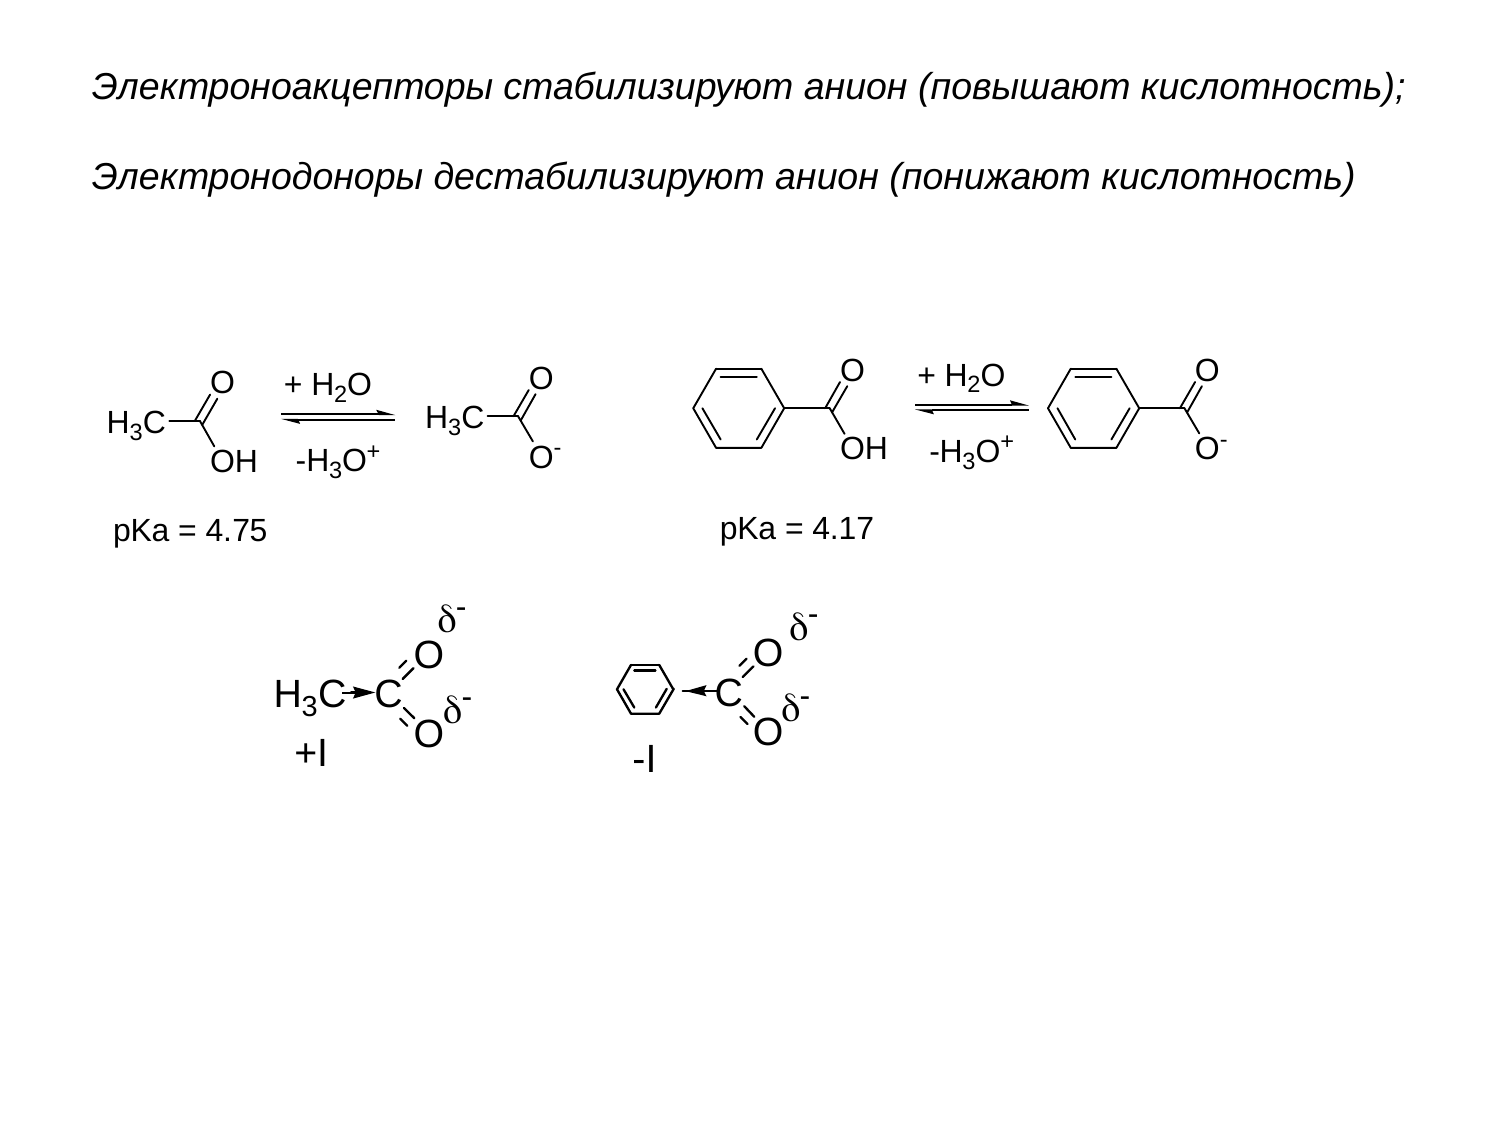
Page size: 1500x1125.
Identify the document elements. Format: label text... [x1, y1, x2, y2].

chart [265, 586, 833, 790]
chart [100, 350, 1235, 555]
text_box Электроноакцепторы стабилизируют анион (повышают кислотность); Электронодоноры дестабилизируют анион (понижают кислотность) [76, 54, 1424, 205]
